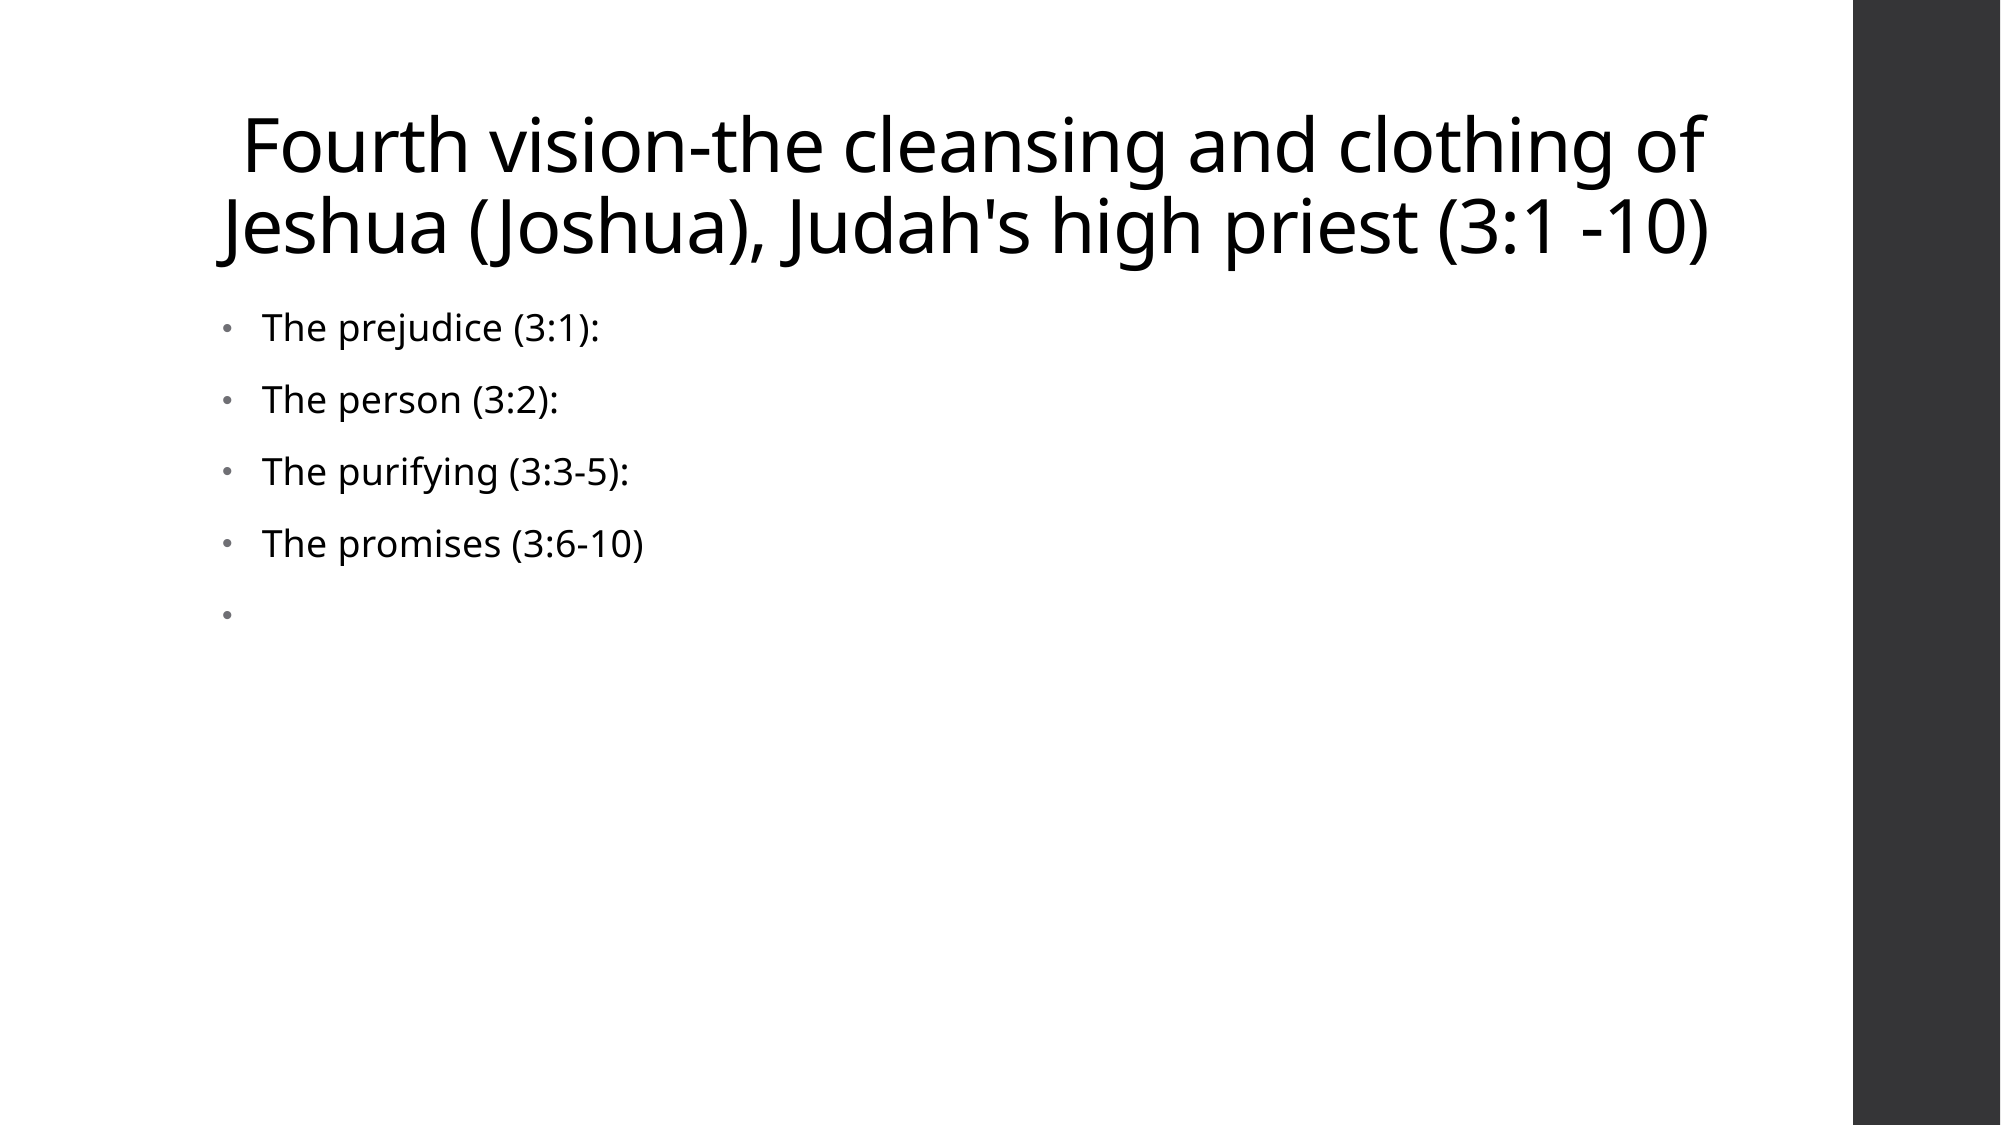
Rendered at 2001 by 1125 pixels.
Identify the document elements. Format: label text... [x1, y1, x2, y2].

list The prejudice (3:1): The person (3:2): The purifying (3:3-5): The promises (3:6-10) [206, 299, 1617, 1014]
title Fourth vision-the cleansing and clothing of Jeshua (Joshua), Judah's high priest (3:1 -10) [206, 60, 1797, 278]
